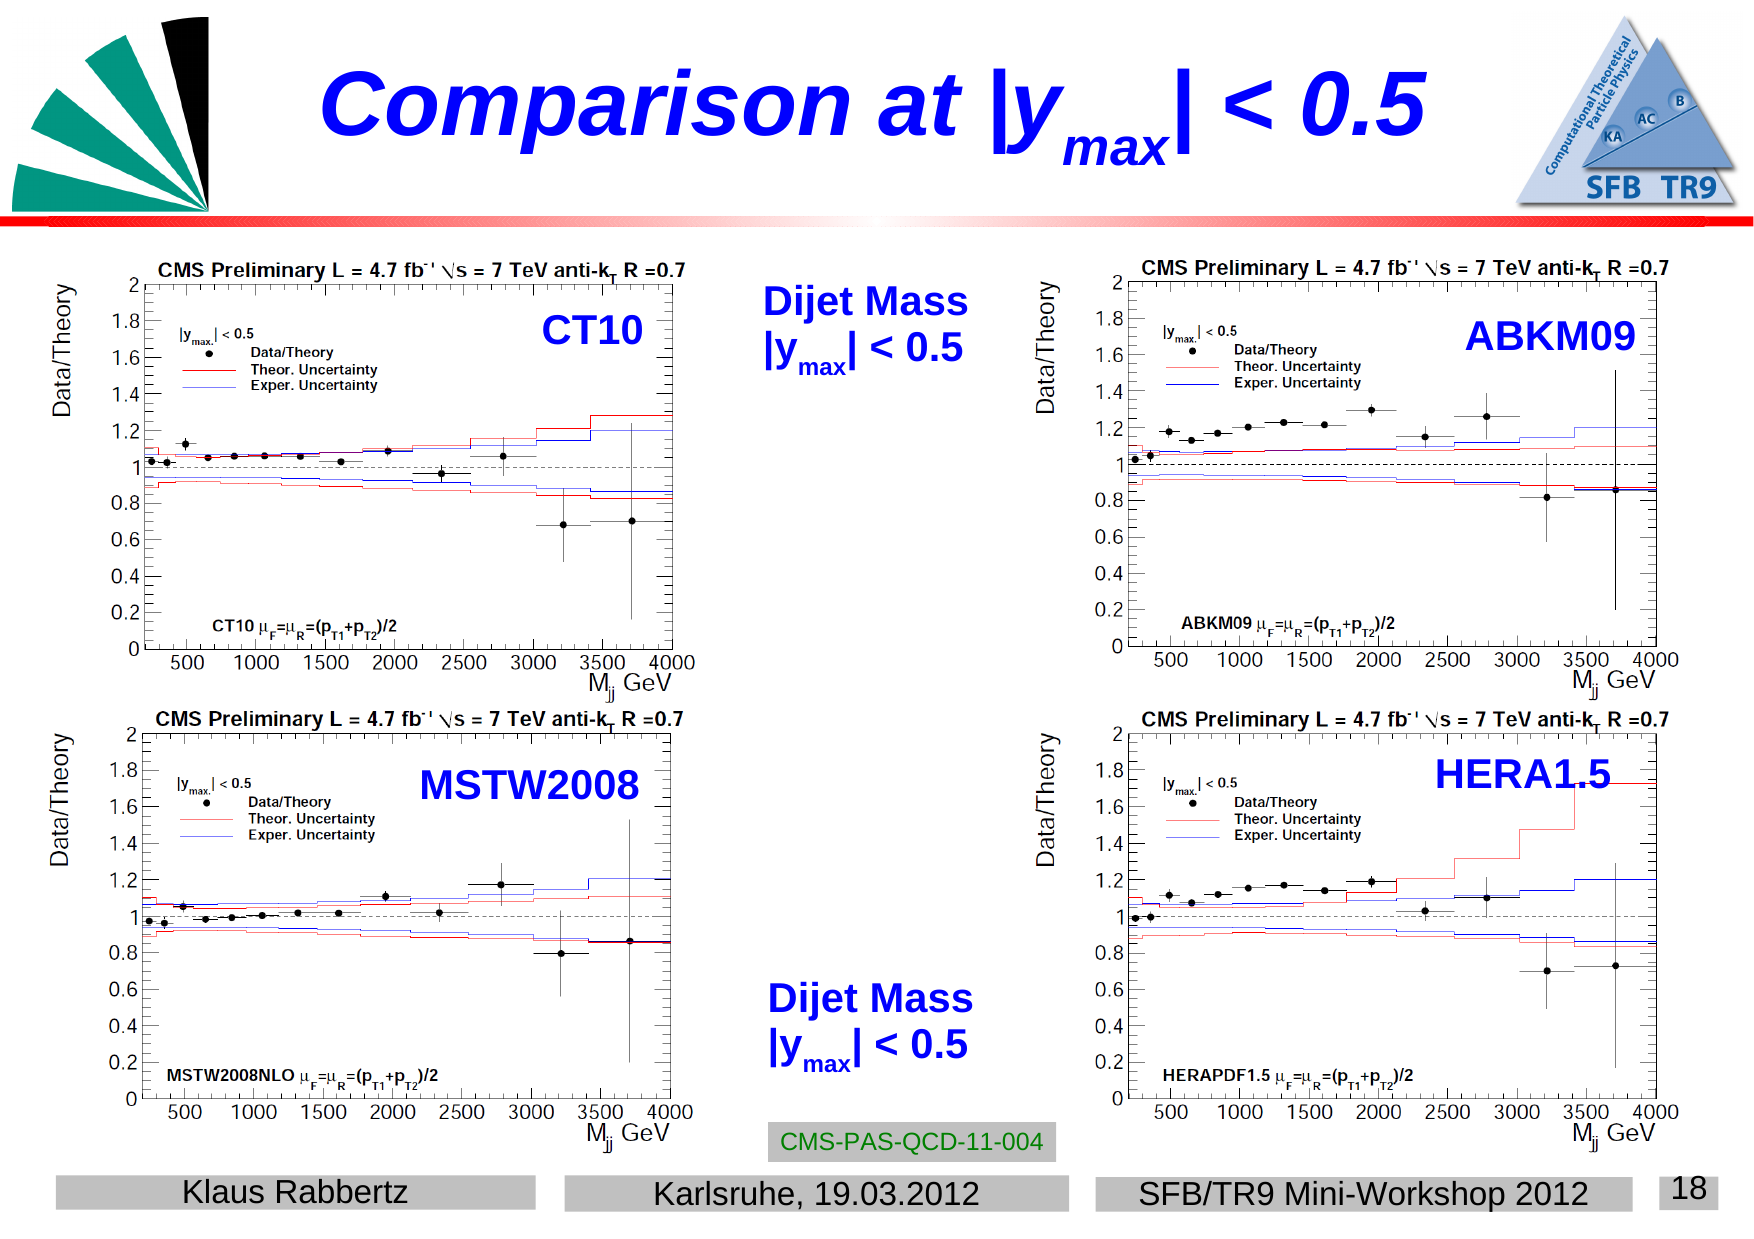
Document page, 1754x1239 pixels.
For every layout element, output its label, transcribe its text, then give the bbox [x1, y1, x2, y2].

text_box CT10 [529, 301, 656, 360]
picture [12, 17, 209, 214]
text_box MSTW2008 [407, 755, 652, 815]
text_box ABKM09 [1452, 307, 1649, 366]
picture [1032, 708, 1682, 1155]
title Comparison at |ymax| < 0.5 [220, 16, 1525, 213]
picture [1511, 11, 1743, 213]
text_box HERA1.5 [1423, 744, 1624, 804]
text_box Dijet Mass |ymax| < 0.5 [755, 968, 987, 1084]
text_box CMS-PAS-QCD-11-004 [768, 1122, 1057, 1162]
picture [45, 257, 697, 1155]
text_box Dijet Mass |ymax| < 0.5 [751, 271, 982, 387]
picture [1033, 257, 1682, 702]
